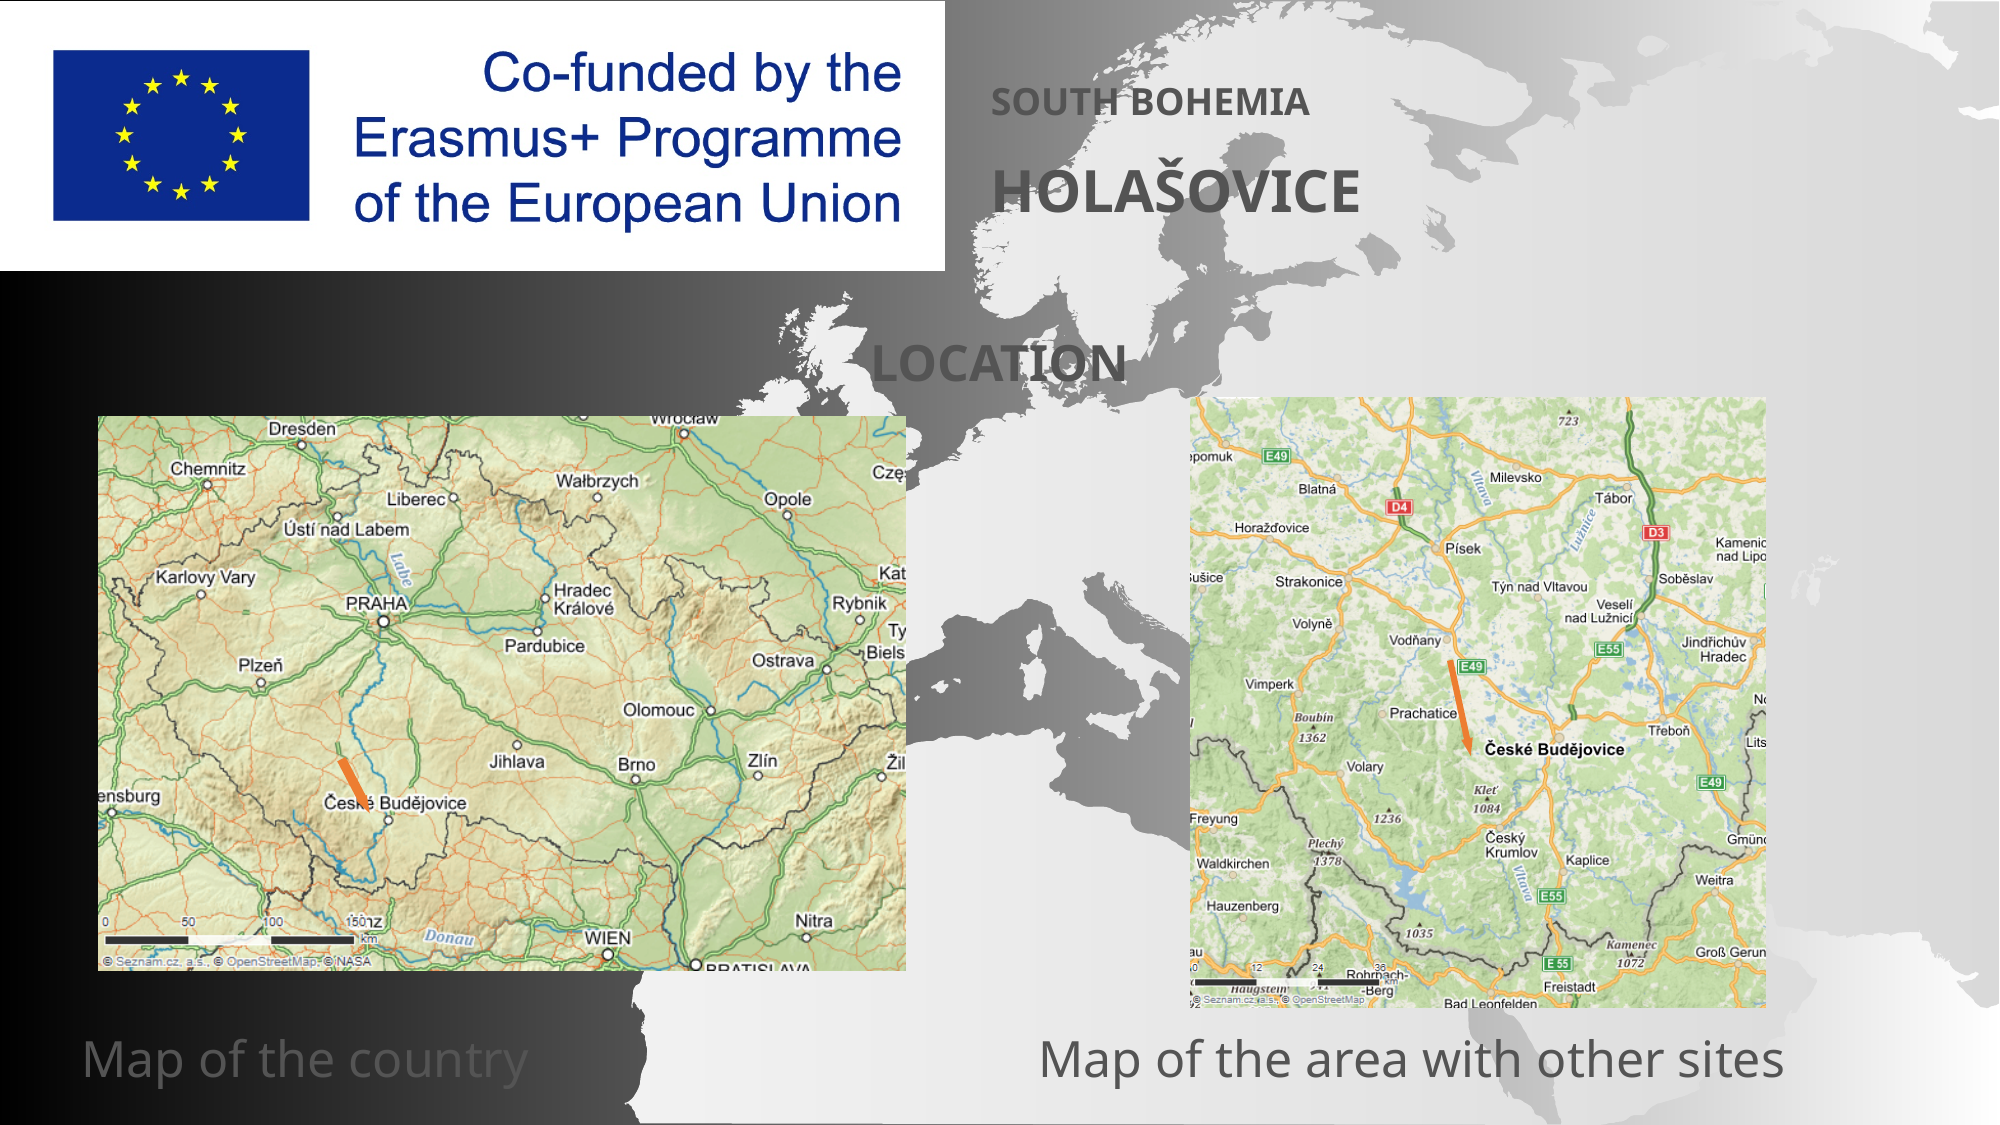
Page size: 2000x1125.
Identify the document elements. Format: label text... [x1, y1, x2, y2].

text_box Map of the area with other sites [1023, 1020, 1933, 1125]
text_box Map of the country [66, 1020, 906, 1125]
picture [0, 1, 945, 271]
picture [1190, 397, 1766, 1008]
picture [98, 416, 906, 971]
text_box LOCATION [54, 324, 1945, 432]
text_box SOUTH BOHEMIA HOLAŠOVICE [976, 68, 1945, 237]
